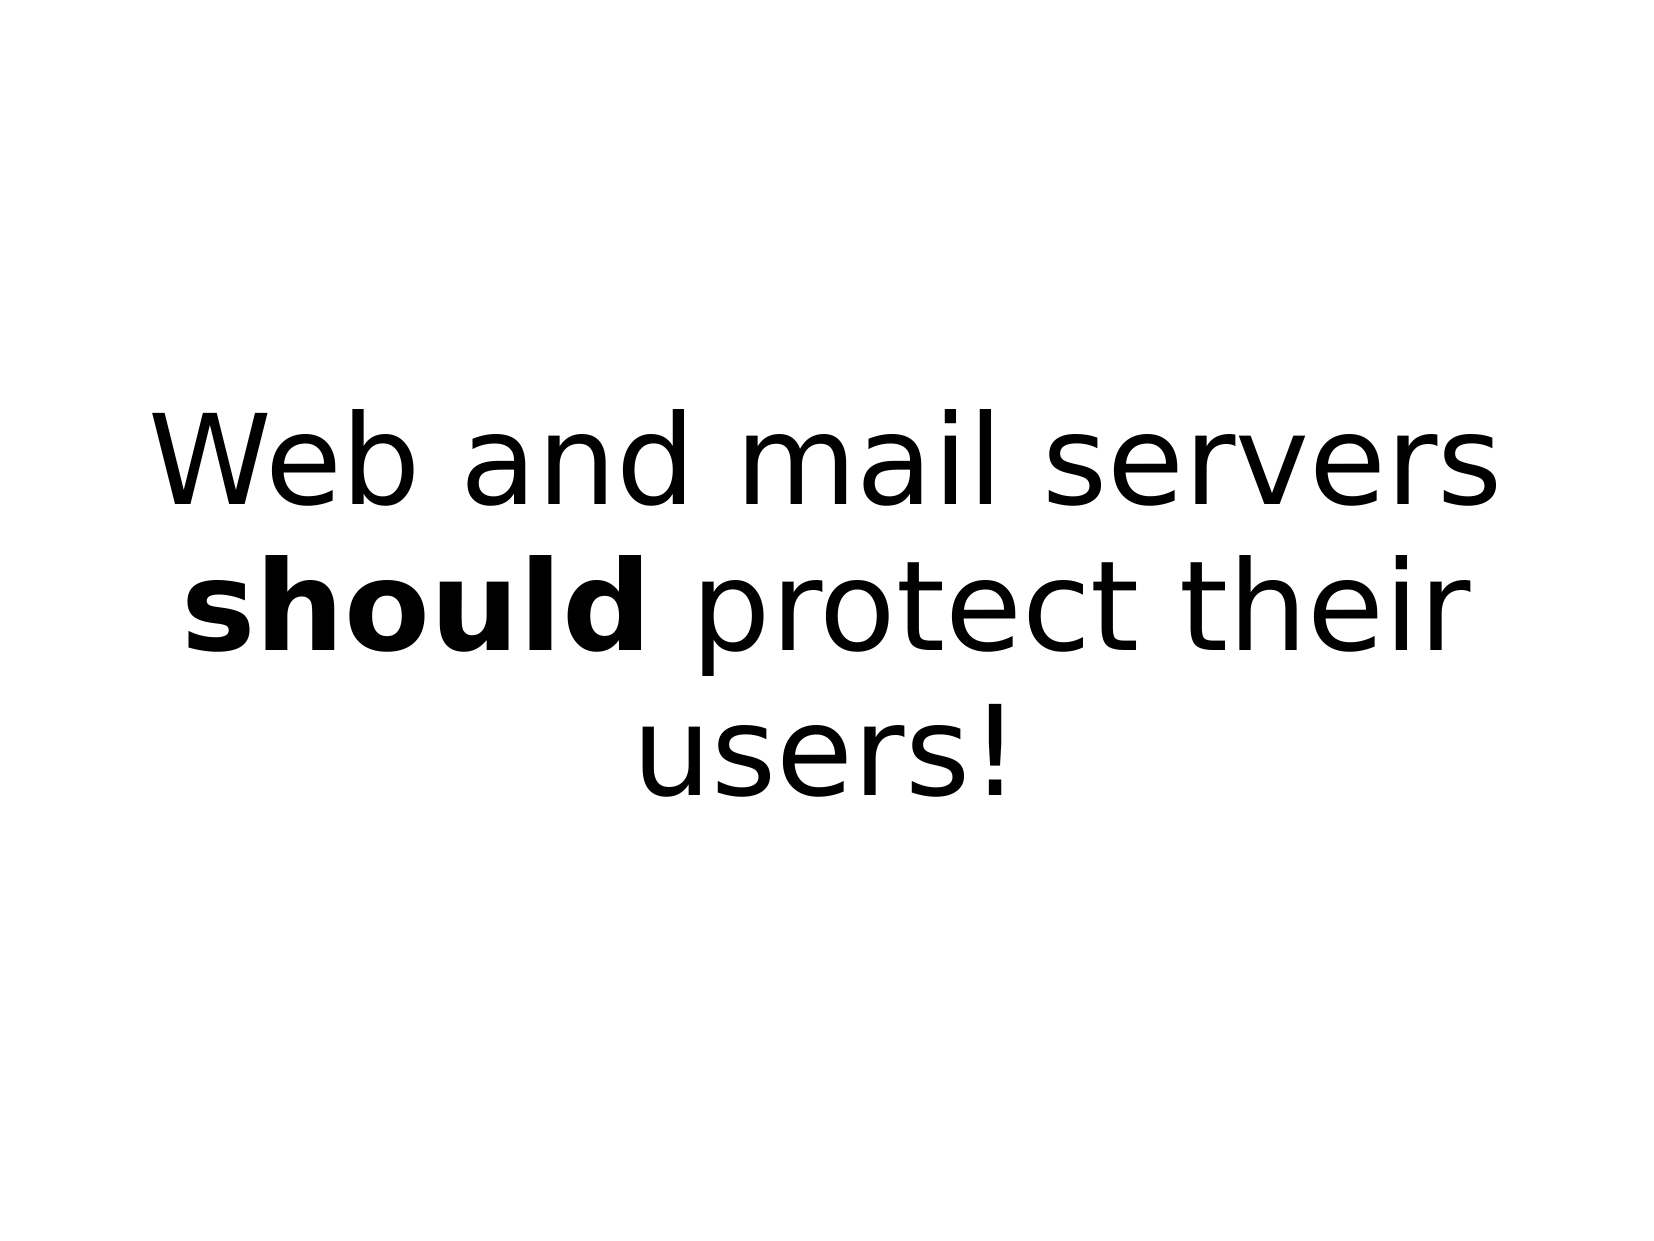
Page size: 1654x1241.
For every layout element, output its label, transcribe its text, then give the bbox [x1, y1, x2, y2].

subtitle Web and mail servers should protect their users! [82, 112, 1571, 1102]
